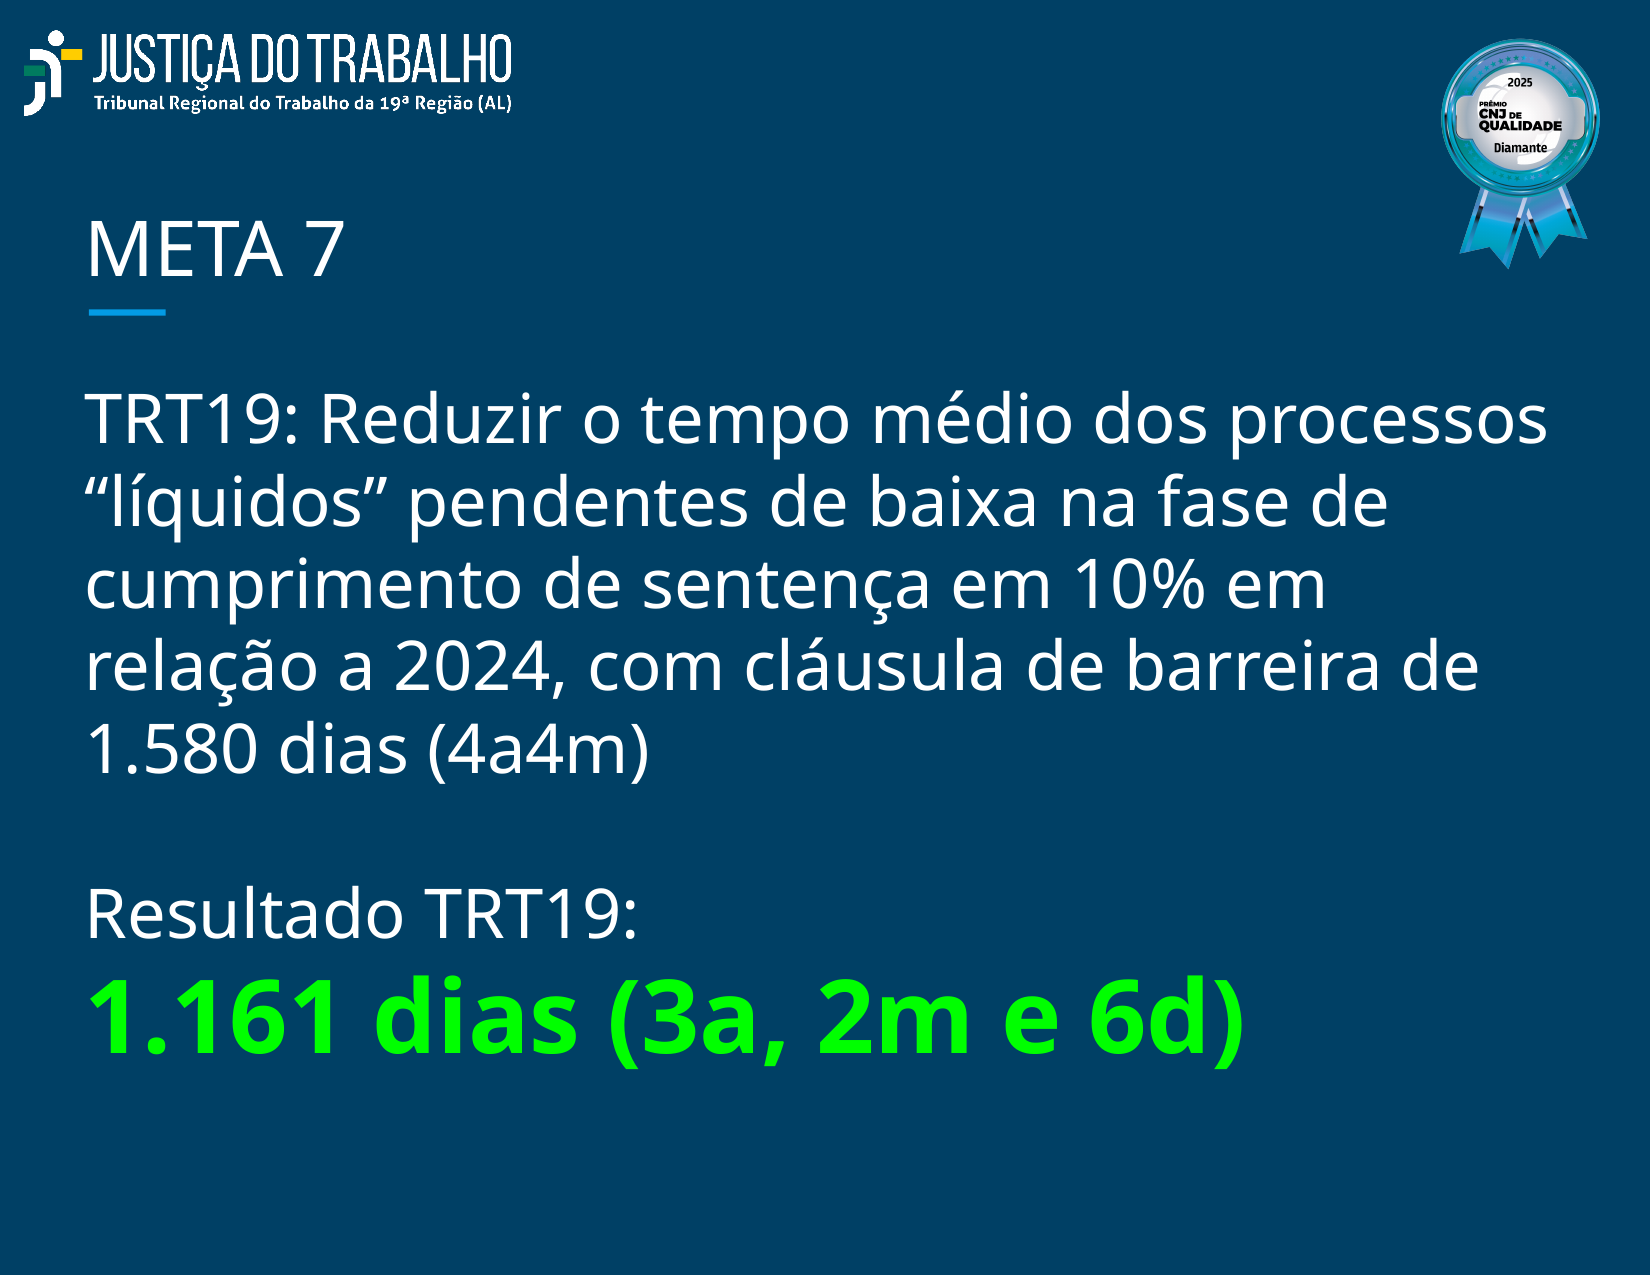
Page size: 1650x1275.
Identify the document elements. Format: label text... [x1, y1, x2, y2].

picture [24, 30, 511, 116]
picture [1440, 37, 1601, 271]
title META 7 TRT19: Reduzir o tempo médio dos processos “líquidos” pendentes de baixa na fase de cumprimento de sentença em 10% em relação a 2024, com cláusula de barreira de 1.580 dias (4a4m) Resultado TRT19: 1.161 dias (3a, 2m e 6d) [66, 163, 1577, 1093]
